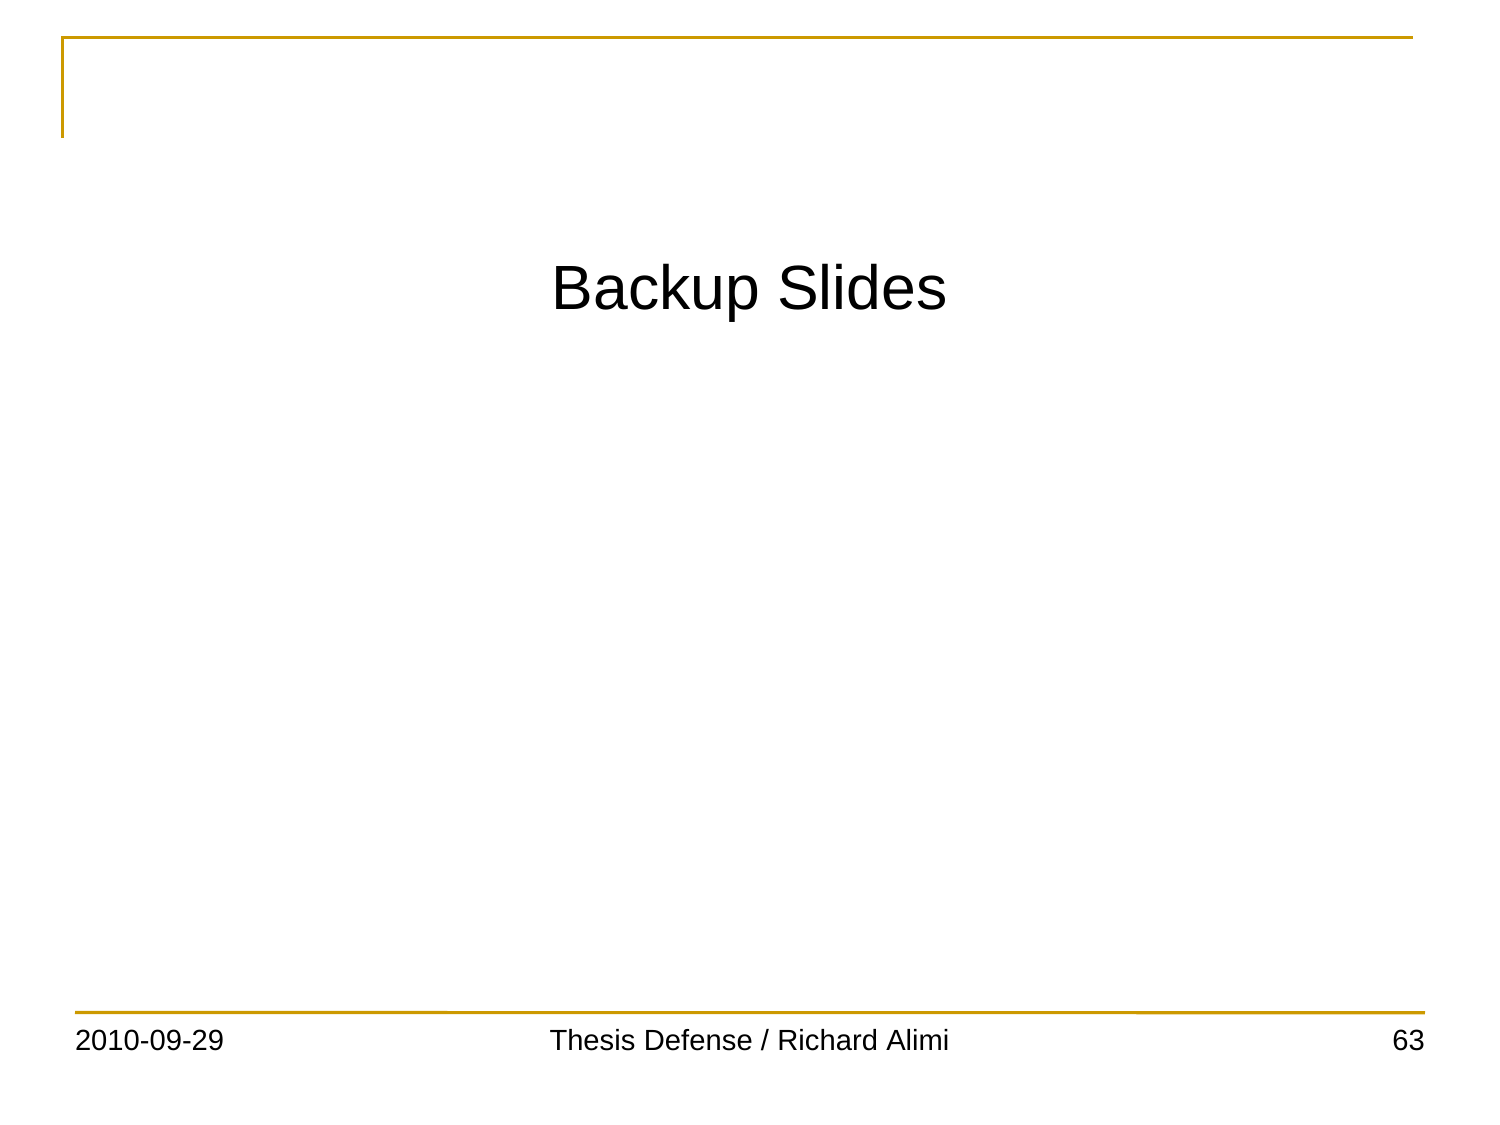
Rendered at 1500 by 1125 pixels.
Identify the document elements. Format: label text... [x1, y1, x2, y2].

subtitle Backup Slides [75, 45, 1425, 1006]
